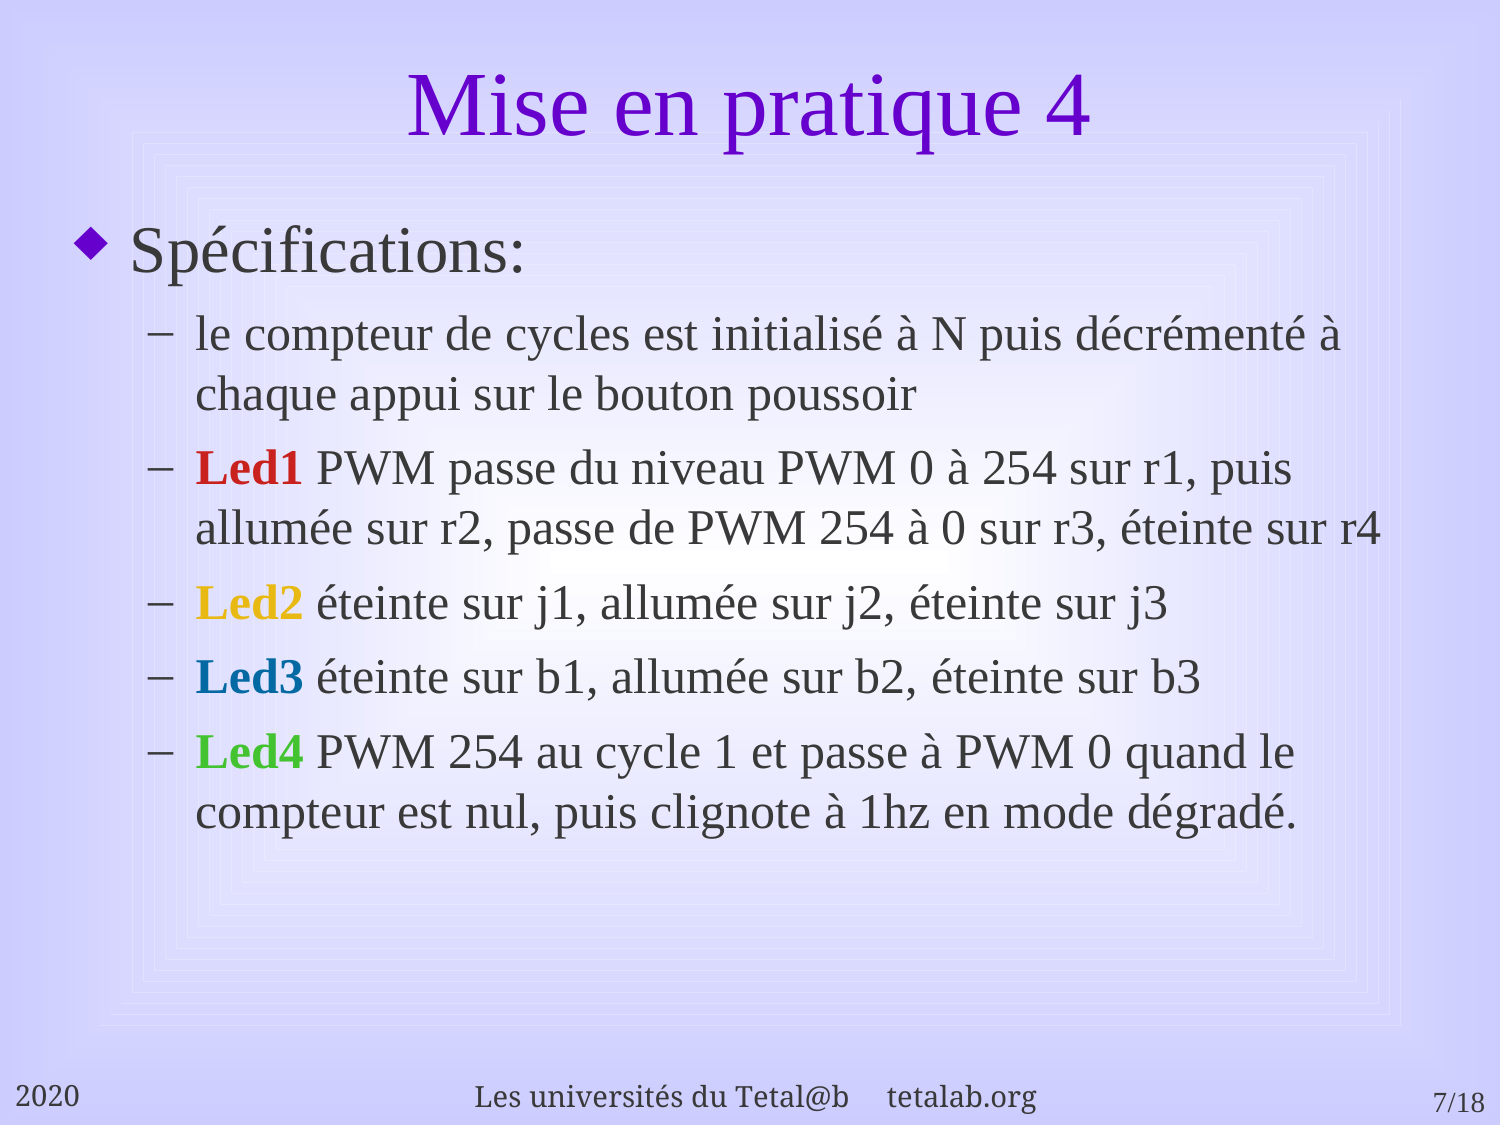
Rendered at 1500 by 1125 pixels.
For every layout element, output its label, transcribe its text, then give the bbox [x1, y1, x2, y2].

list Spécifications: le compteur de cycles est initialisé à N puis décrémenté à chaque appui sur le bouton poussoir Led1 PWM passe du niveau PWM 0 à 254 sur r1, puis allumée sur r2, passe de PWM 254 à 0 sur r3, éteinte sur r4 Led2 éteinte sur j1, allumée sur j2, éteinte sur j3 Led3 éteinte sur b1, allumée sur b2, éteinte sur b3 Led4 PWM 254 au cycle 1 et passe à PWM 0 quand le compteur est nul, puis clignote à 1hz en mode dégradé. [59, 197, 1441, 1016]
title Mise en pratique 4 [0, 0, 1500, 198]
